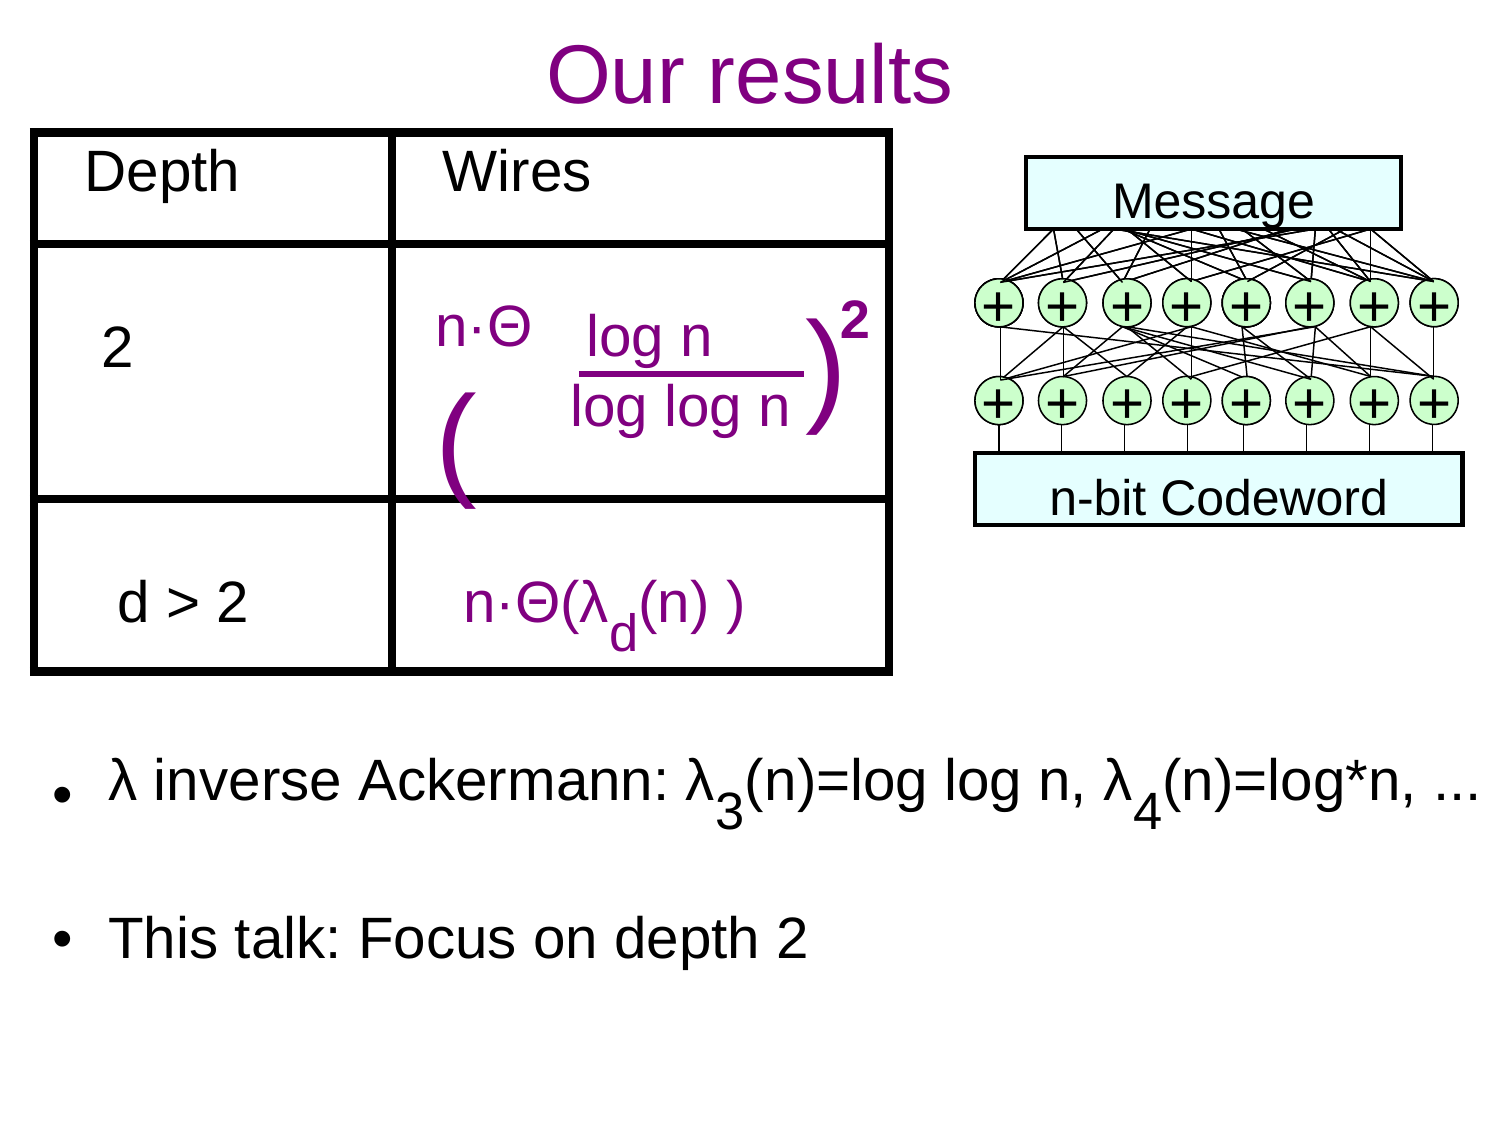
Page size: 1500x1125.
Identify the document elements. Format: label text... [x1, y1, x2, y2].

text_box log n log log n [587, 291, 791, 371]
text_box + [1162, 376, 1211, 425]
text_box + [1285, 278, 1334, 327]
text_box log n log log n [587, 377, 791, 446]
table_cell 2 [38, 248, 388, 495]
text_box + [1285, 376, 1334, 425]
text_box ) [791, 277, 863, 446]
text_box + [1350, 278, 1399, 327]
text_box Message [1026, 156, 1402, 230]
text_box + [974, 278, 1024, 327]
table_header Wires [396, 150, 885, 240]
table_cell [396, 248, 885, 495]
text_box + [1102, 278, 1152, 327]
text_box n-bit Codeword [974, 452, 1463, 526]
text_box + [1410, 376, 1459, 425]
table_cell n·Θ(λd(n) ) [396, 503, 885, 667]
text_box + [974, 376, 1024, 425]
table_header Depth [38, 137, 388, 240]
table_cell d > 2 [38, 503, 388, 667]
list λ inverse Ackermann: λ3(n)=log log n, λ4(n)=log*n, ... This talk: Focus on depth 2 [37, 675, 1500, 1125]
text_box + [1350, 376, 1399, 425]
text_box + [1038, 278, 1087, 327]
text_box n·Θ( [420, 281, 587, 451]
text_box + [1162, 278, 1211, 327]
text_box + [1038, 376, 1087, 425]
title Our results [112, 0, 1388, 150]
text_box 2 [825, 277, 901, 376]
text_box + [1410, 278, 1459, 327]
text_box + [1222, 376, 1271, 425]
text_box + [1102, 376, 1152, 425]
table_cell [454, 376, 885, 495]
text_box + [1222, 278, 1271, 327]
